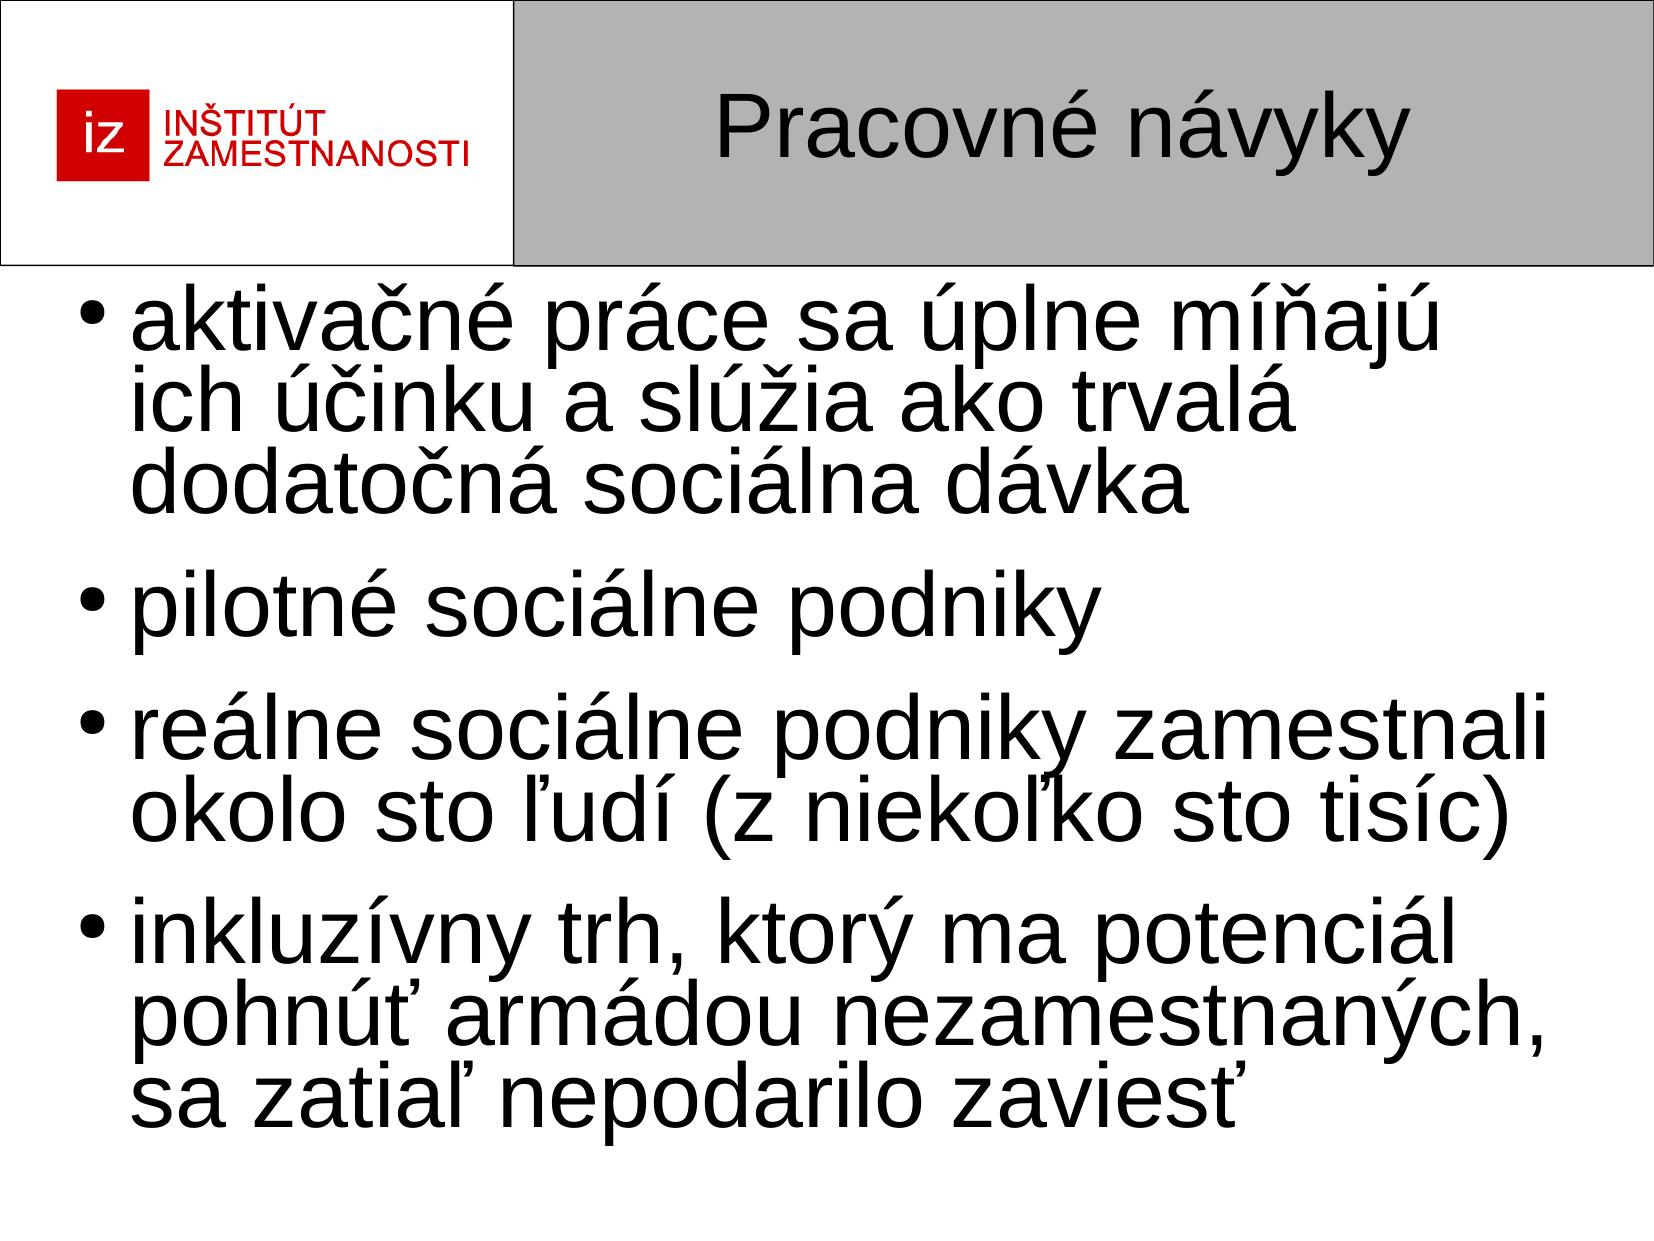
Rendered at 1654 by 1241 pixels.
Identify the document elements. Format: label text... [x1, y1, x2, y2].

list aktivačné práce sa úplne míňajú ich účinku a slúžia ako trvalá dodatočná sociálna dávka pilotné sociálne podniky reálne sociálne podniky zamestnali okolo sto ľudí (z niekoľko sto tisíc) inkluzívny trh, ktorý ma potenciál pohnúť armádou nezamestnaných, sa zatiaľ nepodarilo zaviesť [59, 284, 1559, 1165]
title Pracovné návyky [561, 29, 1565, 237]
picture [5, 8, 512, 257]
